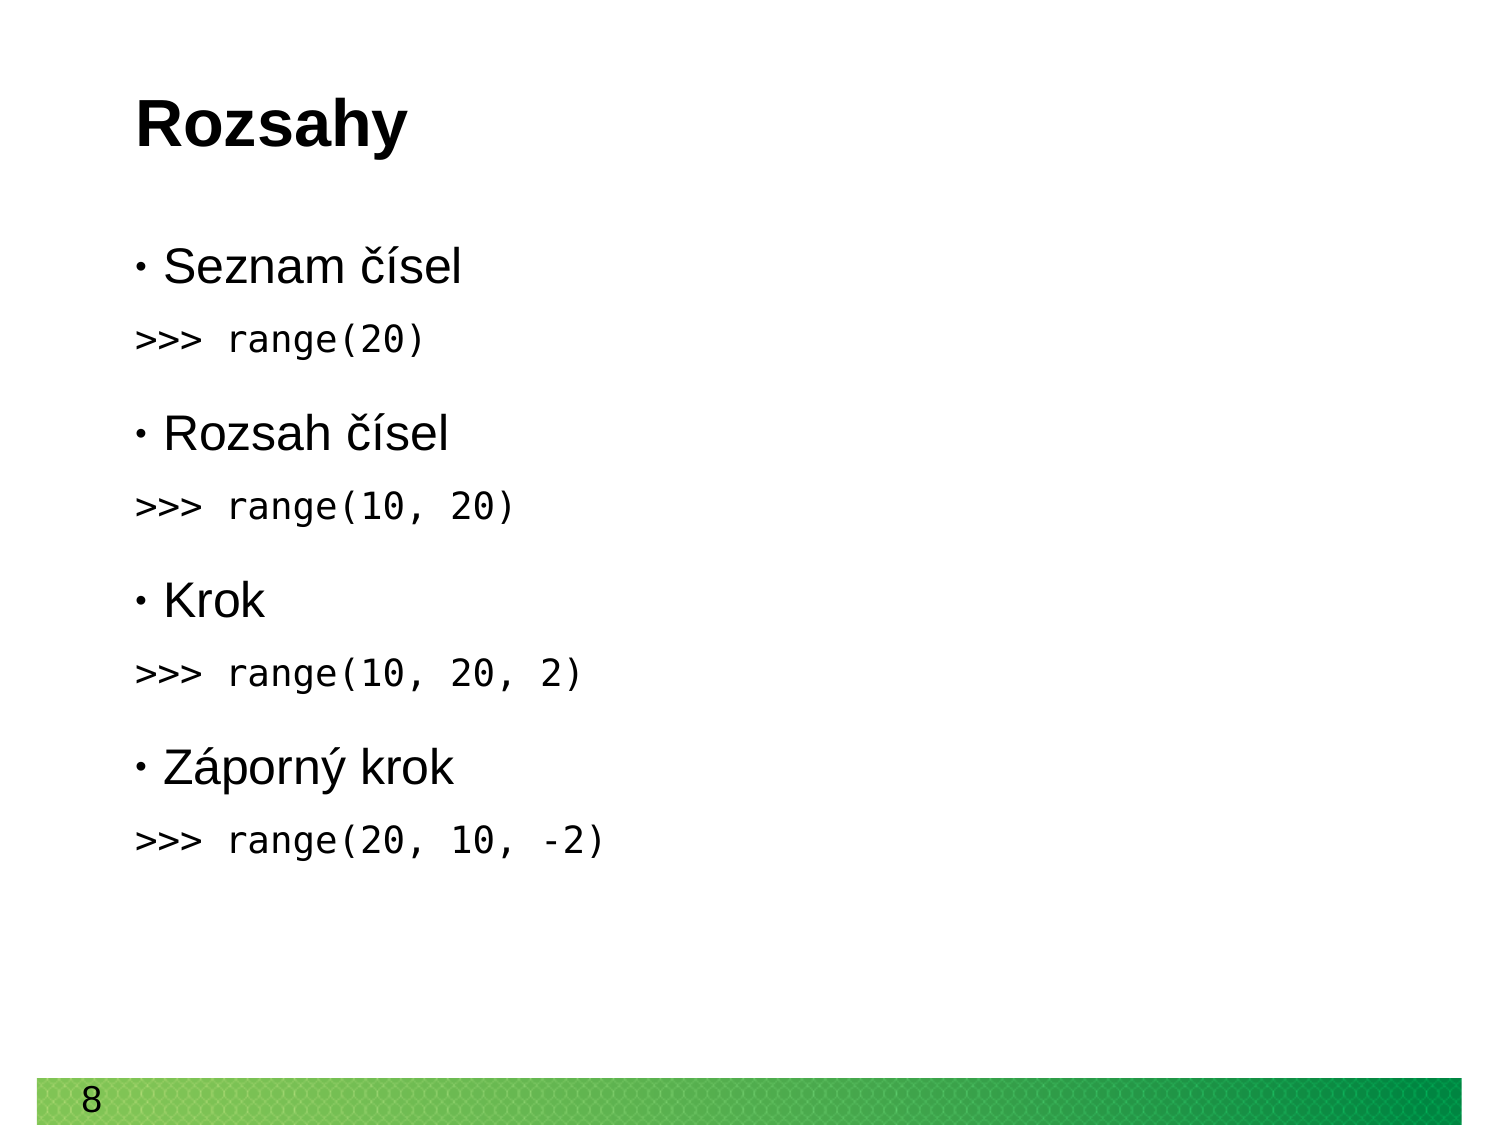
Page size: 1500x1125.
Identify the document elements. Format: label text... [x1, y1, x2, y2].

list Seznam čísel >>> range(20) Rozsah čísel >>> range(10, 20) Krok >>> range(10, 20, 2) Záporný krok >>> range(20, 10, -2) [135, 238, 1372, 892]
title Rozsahy [135, 41, 1372, 204]
picture [36, 1078, 1462, 1125]
